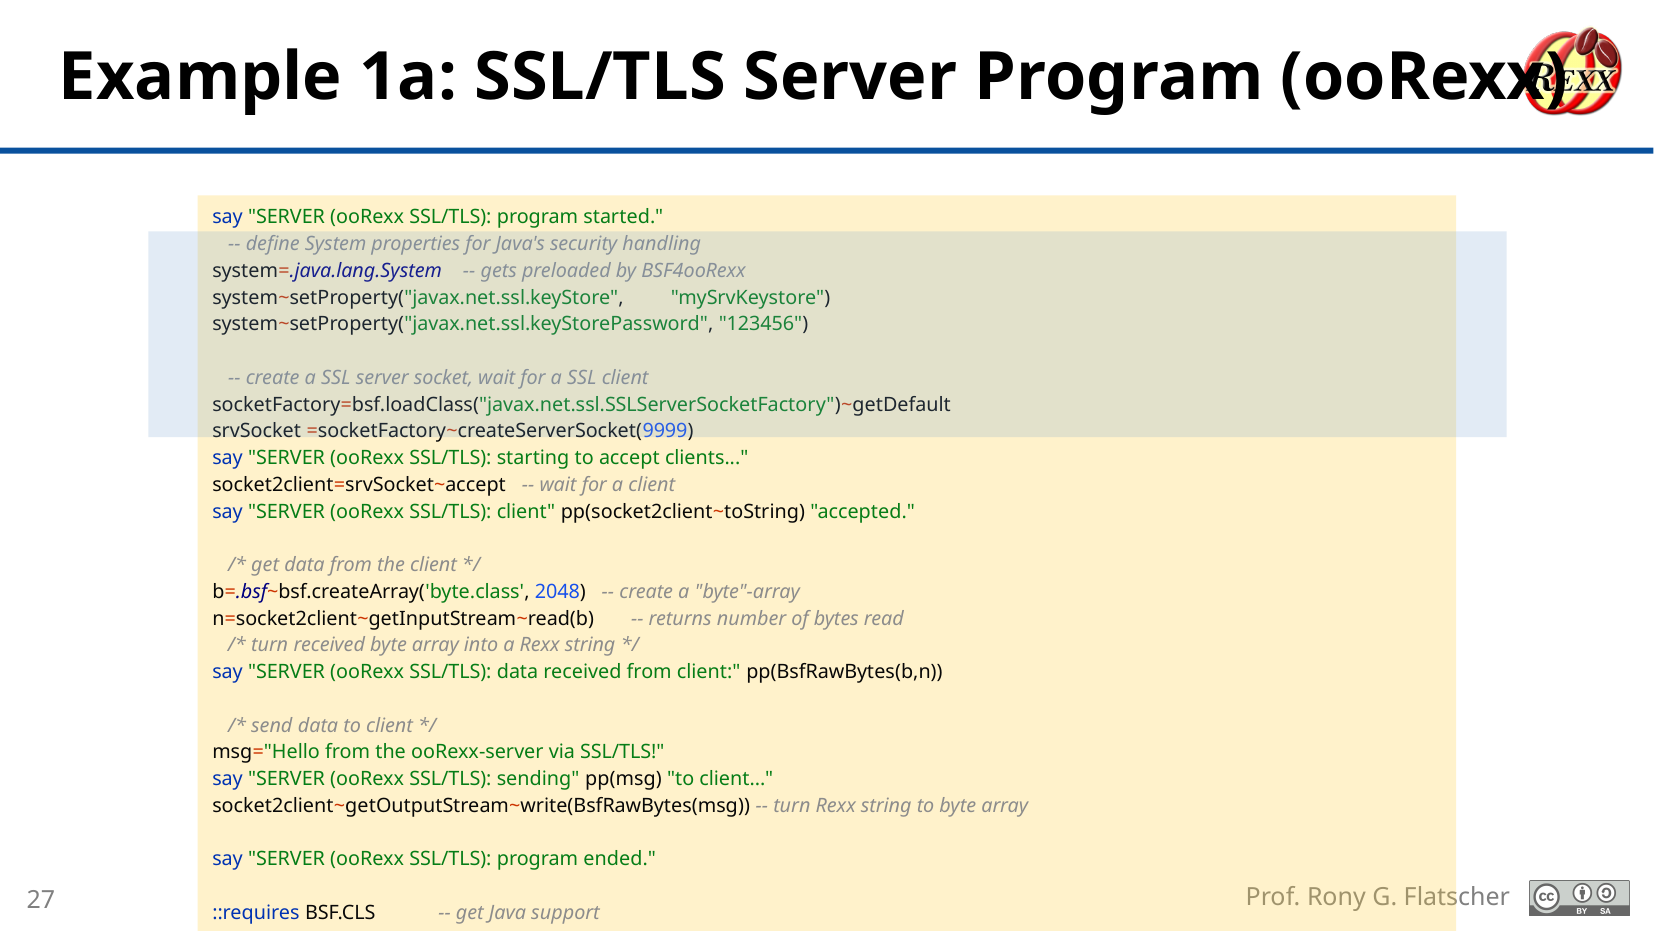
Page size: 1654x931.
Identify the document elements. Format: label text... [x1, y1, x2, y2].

text_box [148, 231, 1507, 438]
text_box say "SERVER (ooRexx SSL/TLS): program started." -- define System properties for Java's security handling system=.java.lang.System -- gets preloaded by BSF4ooRexx system~setProperty("javax.net.ssl.keyStore", "mySrvKeystore") system~setProperty("javax.net.ssl.keyStorePassword", "123456") -- create a SSL server socket, wait for a SSL client socketFactory=bsf.loadClass("javax.net.ssl.SSLServerSocketFactory")~getDefault srvSocket =socketFactory~createServerSocket(9999) say "SERVER (ooRexx SSL/TLS): starting to accept clients..." socket2client=srvSocket~accept -- wait for a client say "SERVER (ooRexx SSL/TLS): client" pp(socket2client~toString) "accepted." /* get data from the client */ b=.bsf~bsf.createArray('byte.class', 2048) -- create a "byte"-array n=socket2client~getInputStream~read(b) -- returns number of bytes read /* turn received byte array into a Rexx string */ say "SERVER (ooRexx SSL/TLS): data received from client:" pp(BsfRawBytes(b,n)) /* send data to client */ msg="Hello from the ooRexx-server via SSL/TLS!" say "SERVER (ooRexx SSL/TLS): sending" pp(msg) "to client..." socket2client~getOutputStream~write(BsfRawBytes(msg)) -- turn Rexx string to byte array say "SERVER (ooRexx SSL/TLS): program ended." ::requires BSF.CLS -- get Java support [197, 195, 1457, 231]
title Example 1a: SSL/TLS Server Program (ooRexx) [0, 0, 1654, 148]
text_box say "SERVER (ooRexx SSL/TLS): program started." -- define System properties for Java's security handling system=.java.lang.System -- gets preloaded by BSF4ooRexx system~setProperty("javax.net.ssl.keyStore", "mySrvKeystore") system~setProperty("javax.net.ssl.keyStorePassword", "123456") -- create a SSL server socket, wait for a SSL client socketFactory=bsf.loadClass("javax.net.ssl.SSLServerSocketFactory")~getDefault srvSocket =socketFactory~createServerSocket(9999) say "SERVER (ooRexx SSL/TLS): starting to accept clients..." socket2client=srvSocket~accept -- wait for a client say "SERVER (ooRexx SSL/TLS): client" pp(socket2client~toString) "accepted." /* get data from the client */ b=.bsf~bsf.createArray('byte.class', 2048) -- create a "byte"-array n=socket2client~getInputStream~read(b) -- returns number of bytes read /* turn received byte array into a Rexx string */ say "SERVER (ooRexx SSL/TLS): data received from client:" pp(BsfRawBytes(b,n)) /* send data to client */ msg="Hello from the ooRexx-server via SSL/TLS!" say "SERVER (ooRexx SSL/TLS): sending" pp(msg) "to client..." socket2client~getOutputStream~write(BsfRawBytes(msg)) -- turn Rexx string to byte array say "SERVER (ooRexx SSL/TLS): program ended." ::requires BSF.CLS -- get Java support [197, 438, 1457, 931]
